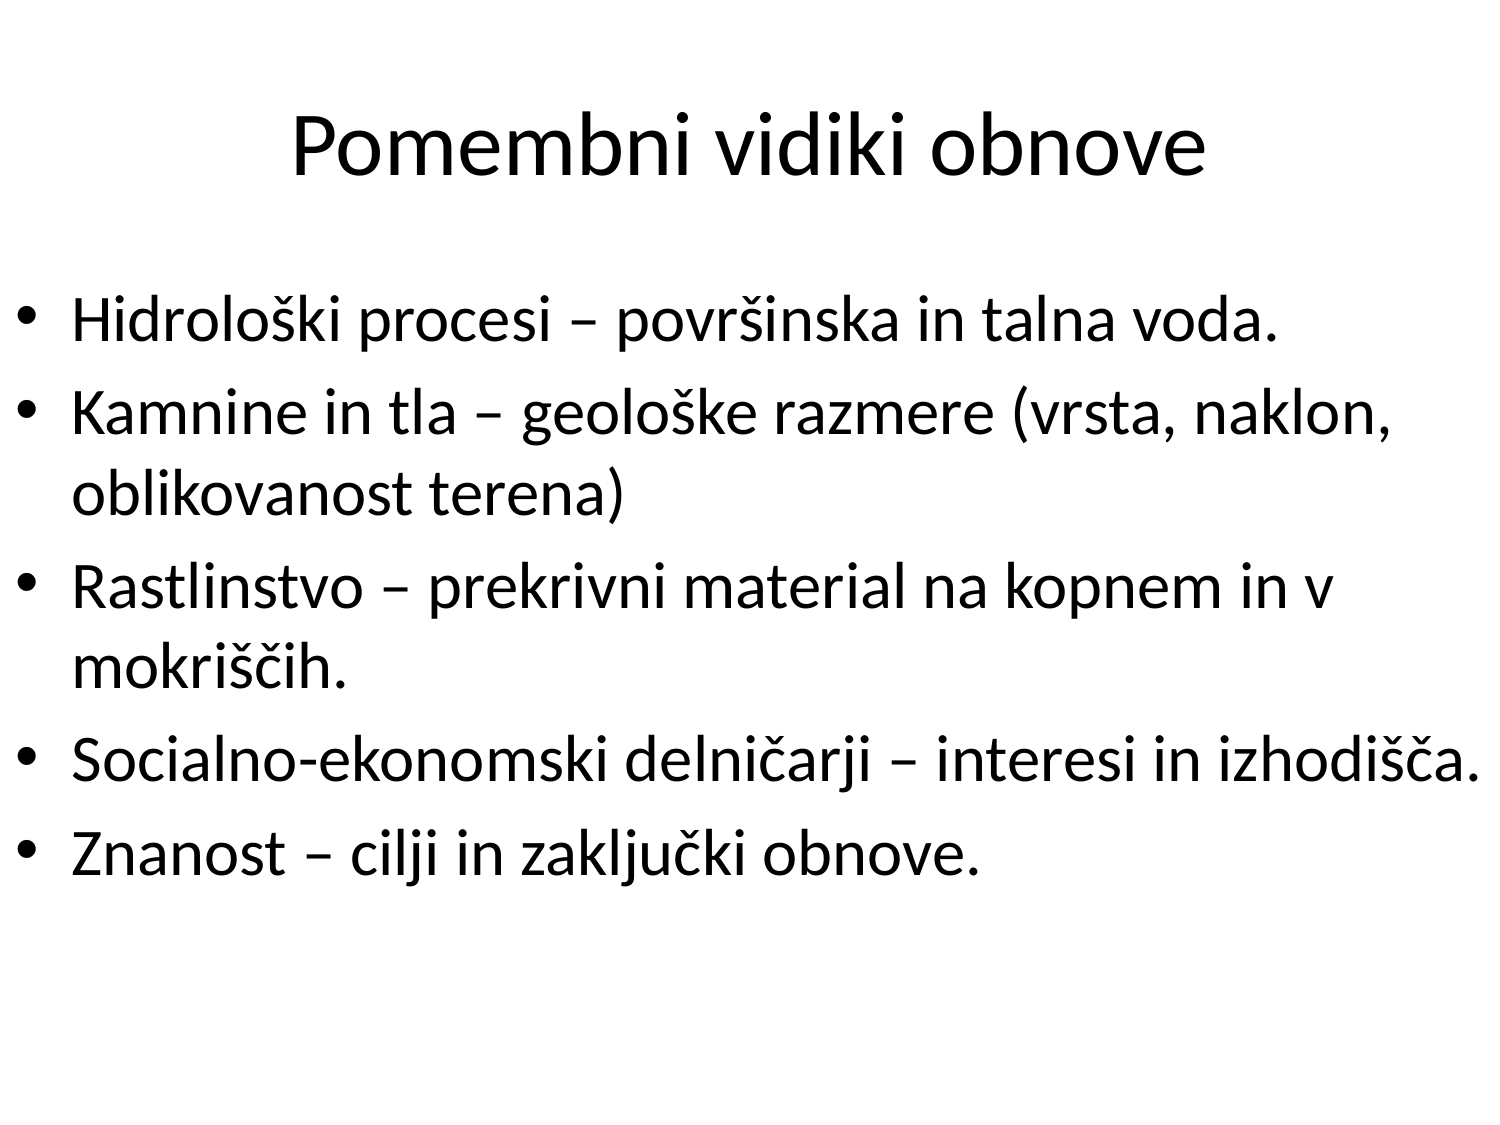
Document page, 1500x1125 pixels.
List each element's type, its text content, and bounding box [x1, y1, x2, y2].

title Pomembni vidiki obnove [75, 45, 1425, 233]
list Hidrološki procesi – površinska in talna voda. Kamnine in tla – geološke razmere (vrsta, naklon, oblikovanost terena) Rastlinstvo – prekrivni material na kopnem in v mokriščih. Socialno-ekonomski delničarji – interesi in izhodišča. Znanost – cilji in zaključki obnove. [0, 267, 1500, 1125]
